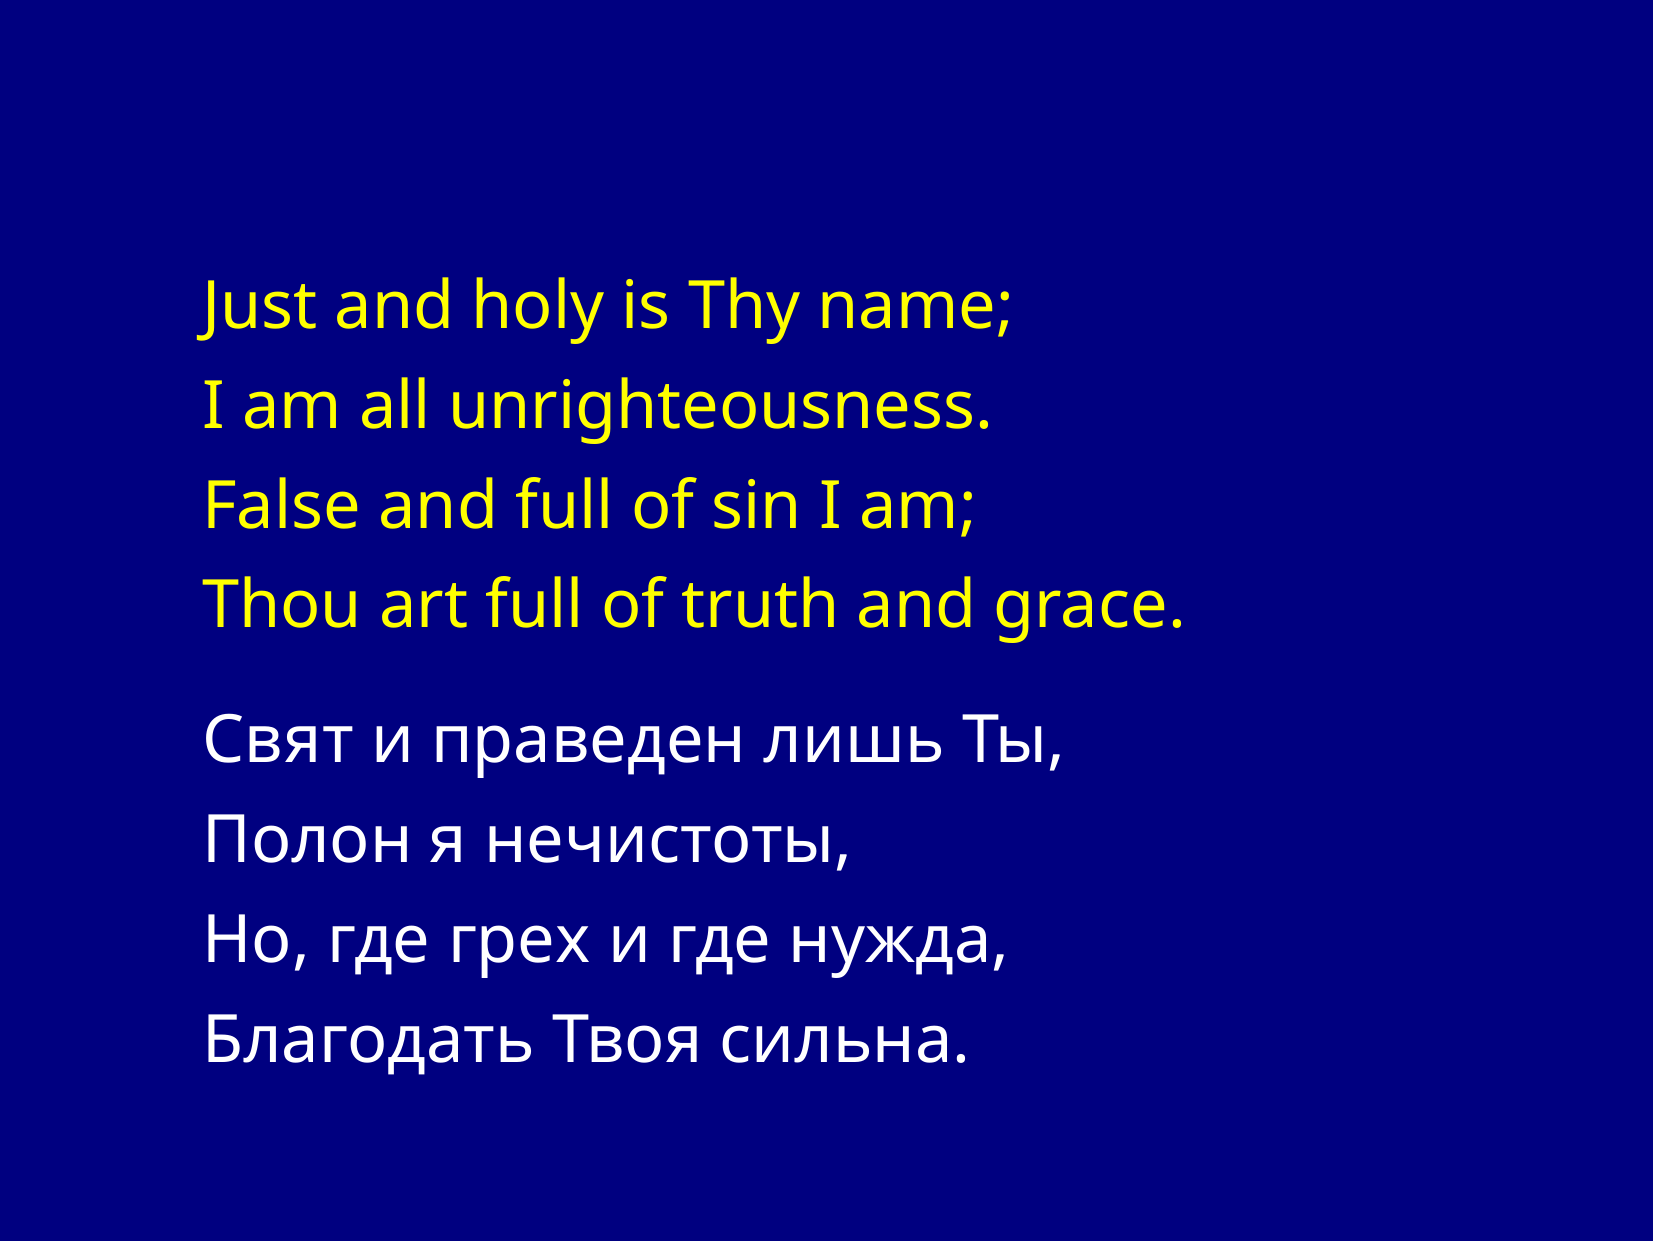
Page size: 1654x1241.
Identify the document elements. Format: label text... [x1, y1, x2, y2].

text_box Свят и праведен лишь Ты, Полон я нечистоты, Но, где грех и где нужда, Благодать Твоя сильна. [75, 675, 1576, 1163]
text_box Just and holy is Thy name; I am all unrighteousness. False and full of sin I am; Thou art full of truth and grace. [75, 150, 1576, 638]
